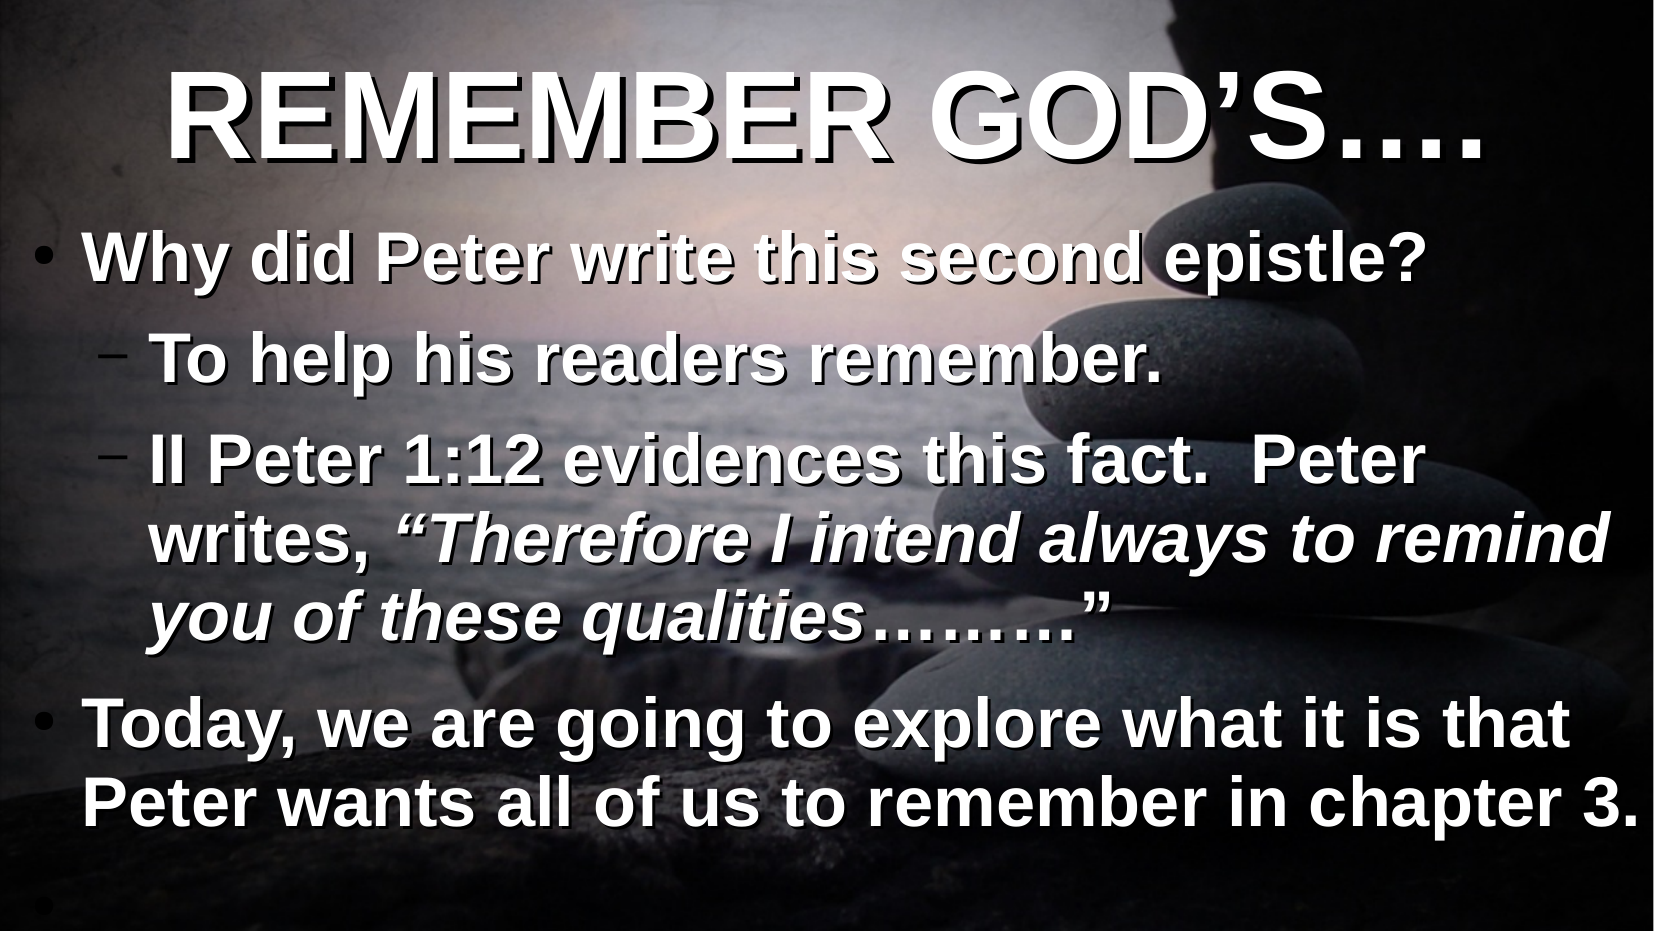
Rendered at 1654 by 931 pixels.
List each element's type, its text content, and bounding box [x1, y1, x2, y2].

title REMEMBER GOD’S…. [82, 37, 1571, 193]
picture [0, 0, 1654, 931]
list Why did Peter write this second epistle? To help his readers remember. II Peter 1:12 evidences this fact. Peter writes, “Therefore I intend always to remind you of these qualities………” Today, we are going to explore what it is that Peter wants all of us to remember in chapter 3. [15, 217, 1651, 916]
